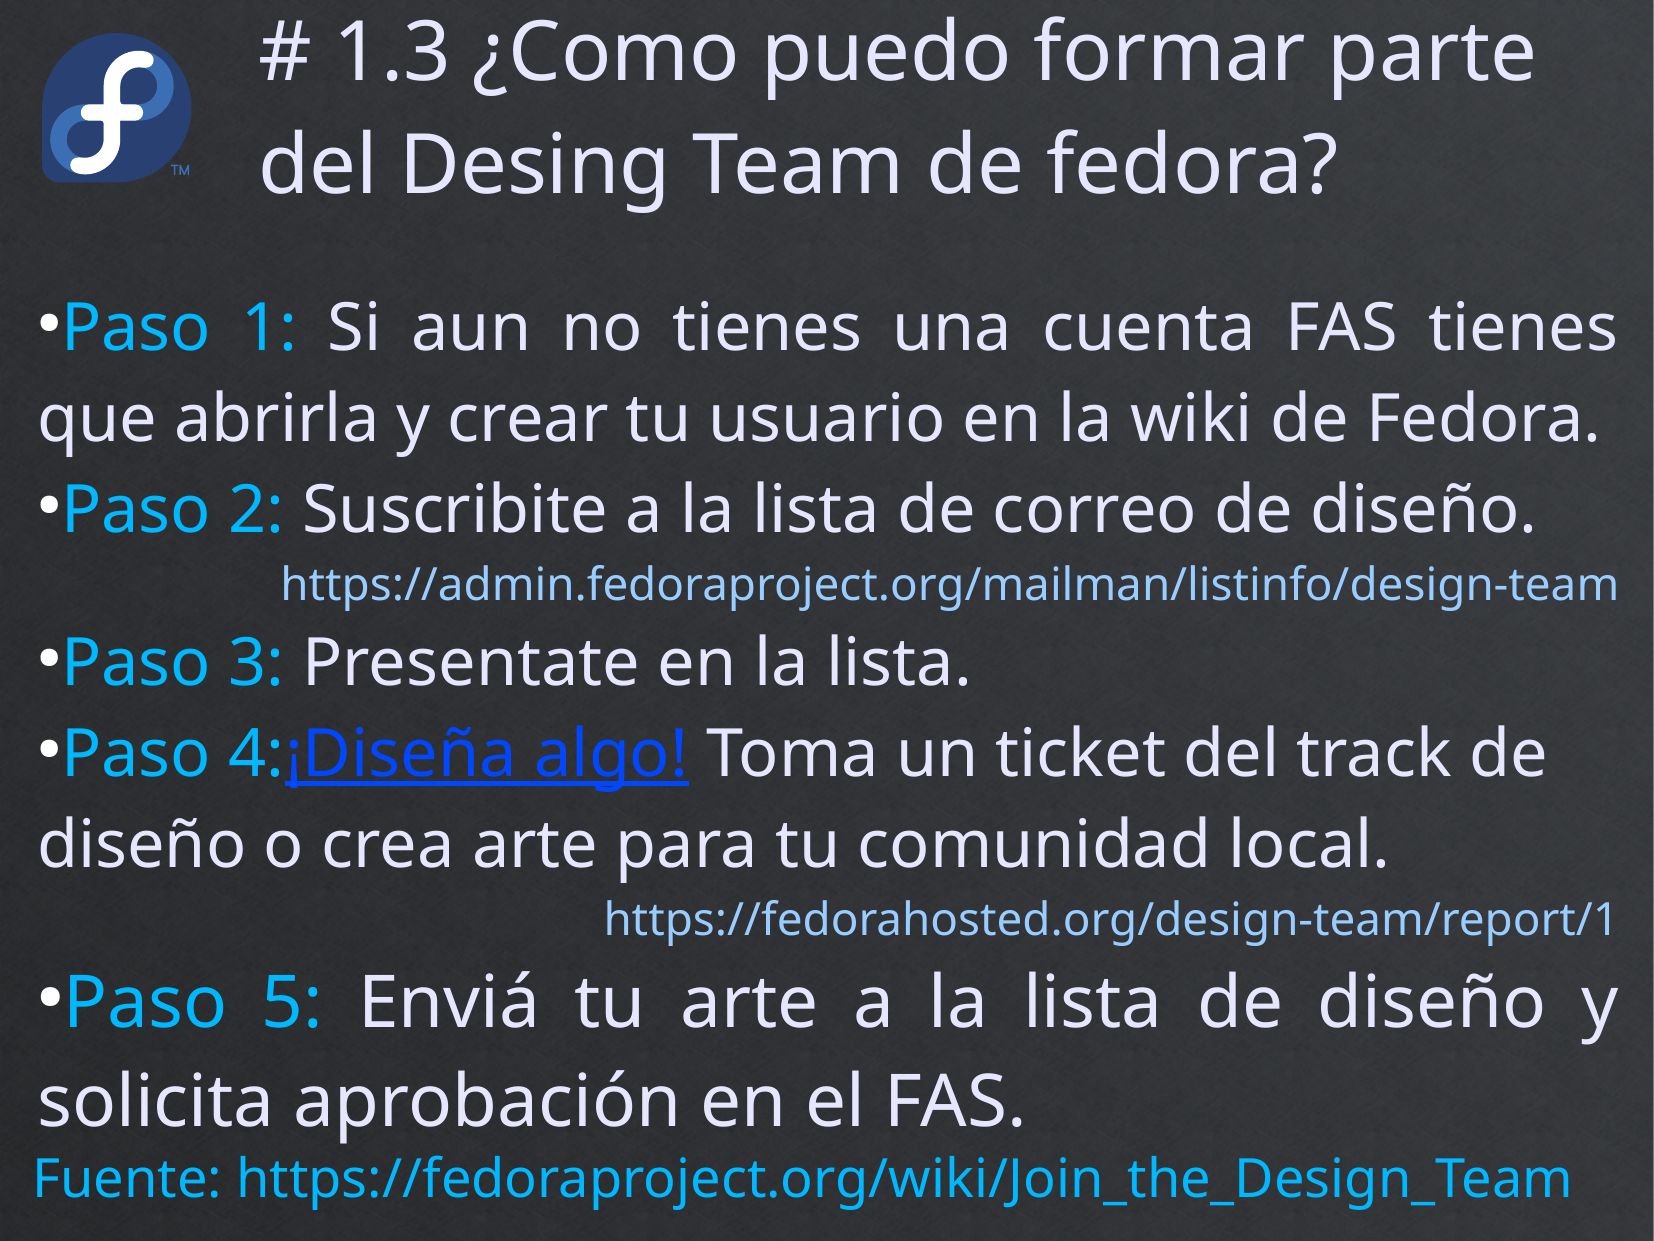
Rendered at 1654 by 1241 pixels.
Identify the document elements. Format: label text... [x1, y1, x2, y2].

title # 1.3 ¿Como puedo formar parte del Desing Team de fedora? [267, 1, 1642, 210]
picture [0, 0, 1654, 1241]
subtitle Paso 1: Si aun no tienes una cuenta FAS tienes que abrirla y crear tu usuario en la wiki de Fedora. Paso 2: Suscribite a la lista de correo de diseño. https://admin.fedoraproject.org/mailman/listinfo/design-team Paso 3: Presentate en la lista. Paso 4:¡Diseña algo! Toma un ticket del track de diseño o crea arte para tu comunidad local. https://fedorahosted.org/design-team/report/1 Paso 5: Enviá tu arte a la lista de diseño y solicita aprobación en el FAS. [37, 257, 1621, 1170]
text_box Fuente: https://fedoraproject.org/wiki/Join_the_Design_Team [0, 1139, 1576, 1213]
